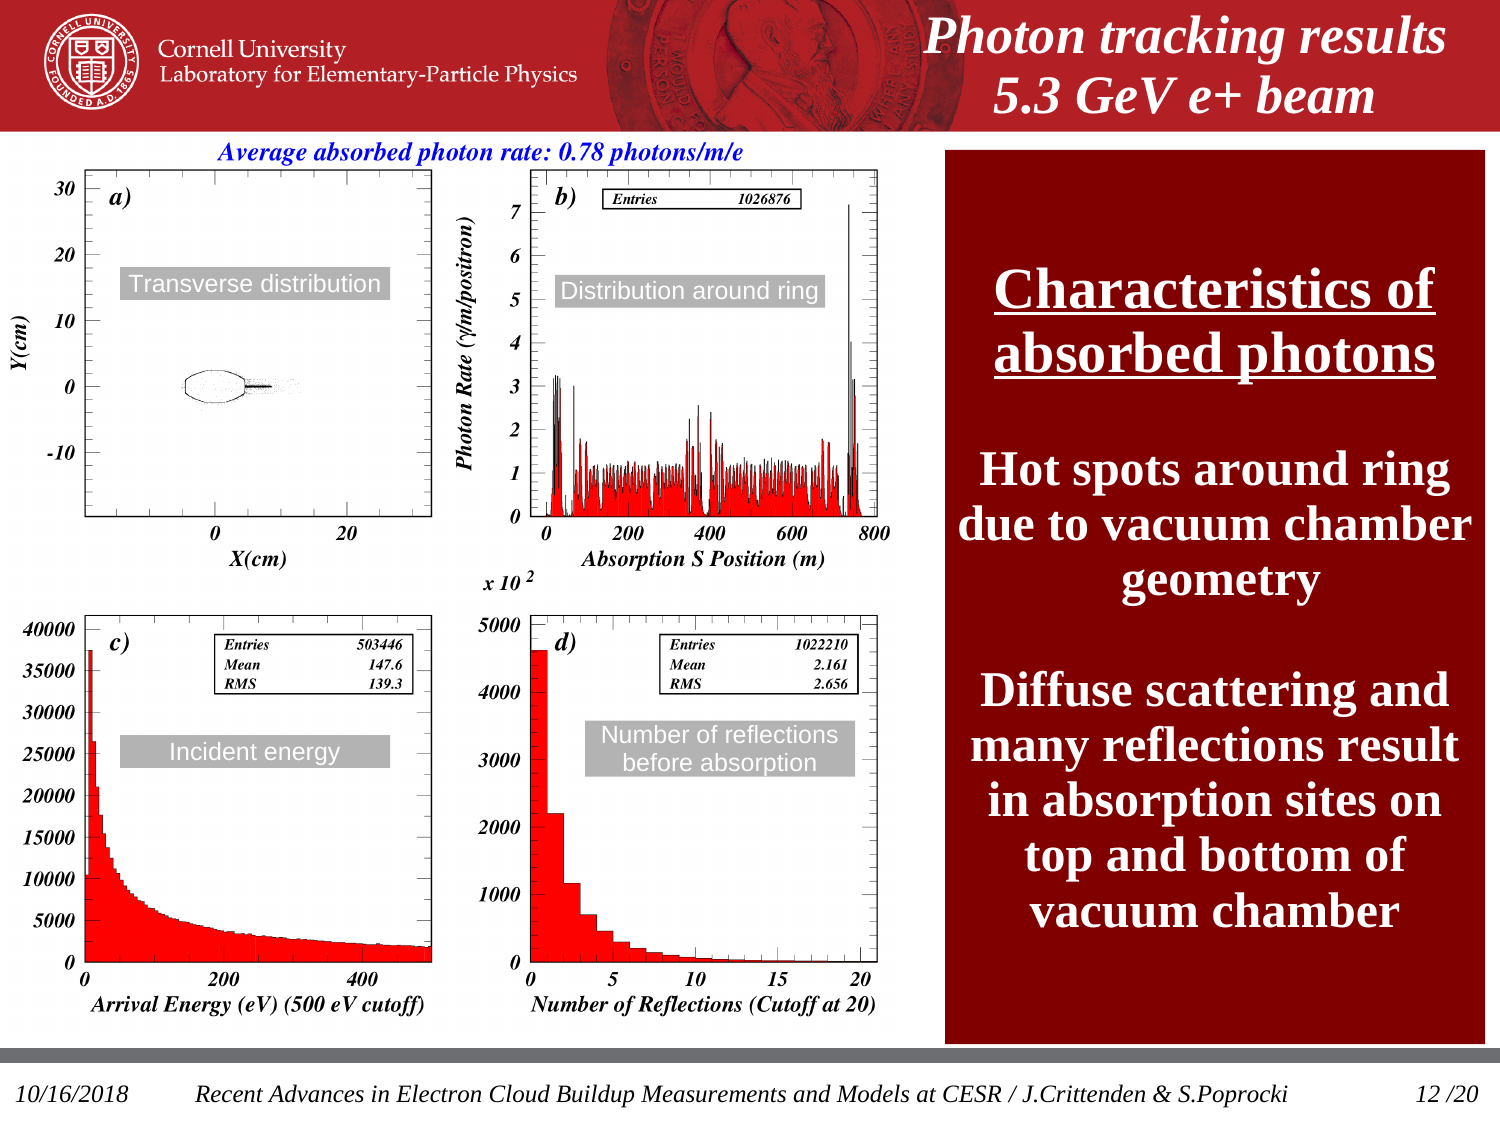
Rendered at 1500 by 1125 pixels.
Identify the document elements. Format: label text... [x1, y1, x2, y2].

picture [0, 0, 870, 132]
text_box Number of reflections before absorption [585, 720, 856, 777]
title Photon tracking results 5.3 GeV e+ beam [870, 0, 1500, 136]
picture [0, 134, 901, 1037]
text_box Incident energy [120, 735, 391, 768]
text_box Characteristics of absorbed photons Hot spots around ring due to vacuum chamber geometry Diffuse scattering and many reflections result in absorption sites on top and bottom of vacuum chamber [945, 149, 1486, 1045]
text_box Transverse distribution [120, 267, 391, 300]
text_box Distribution around ring [555, 274, 826, 308]
